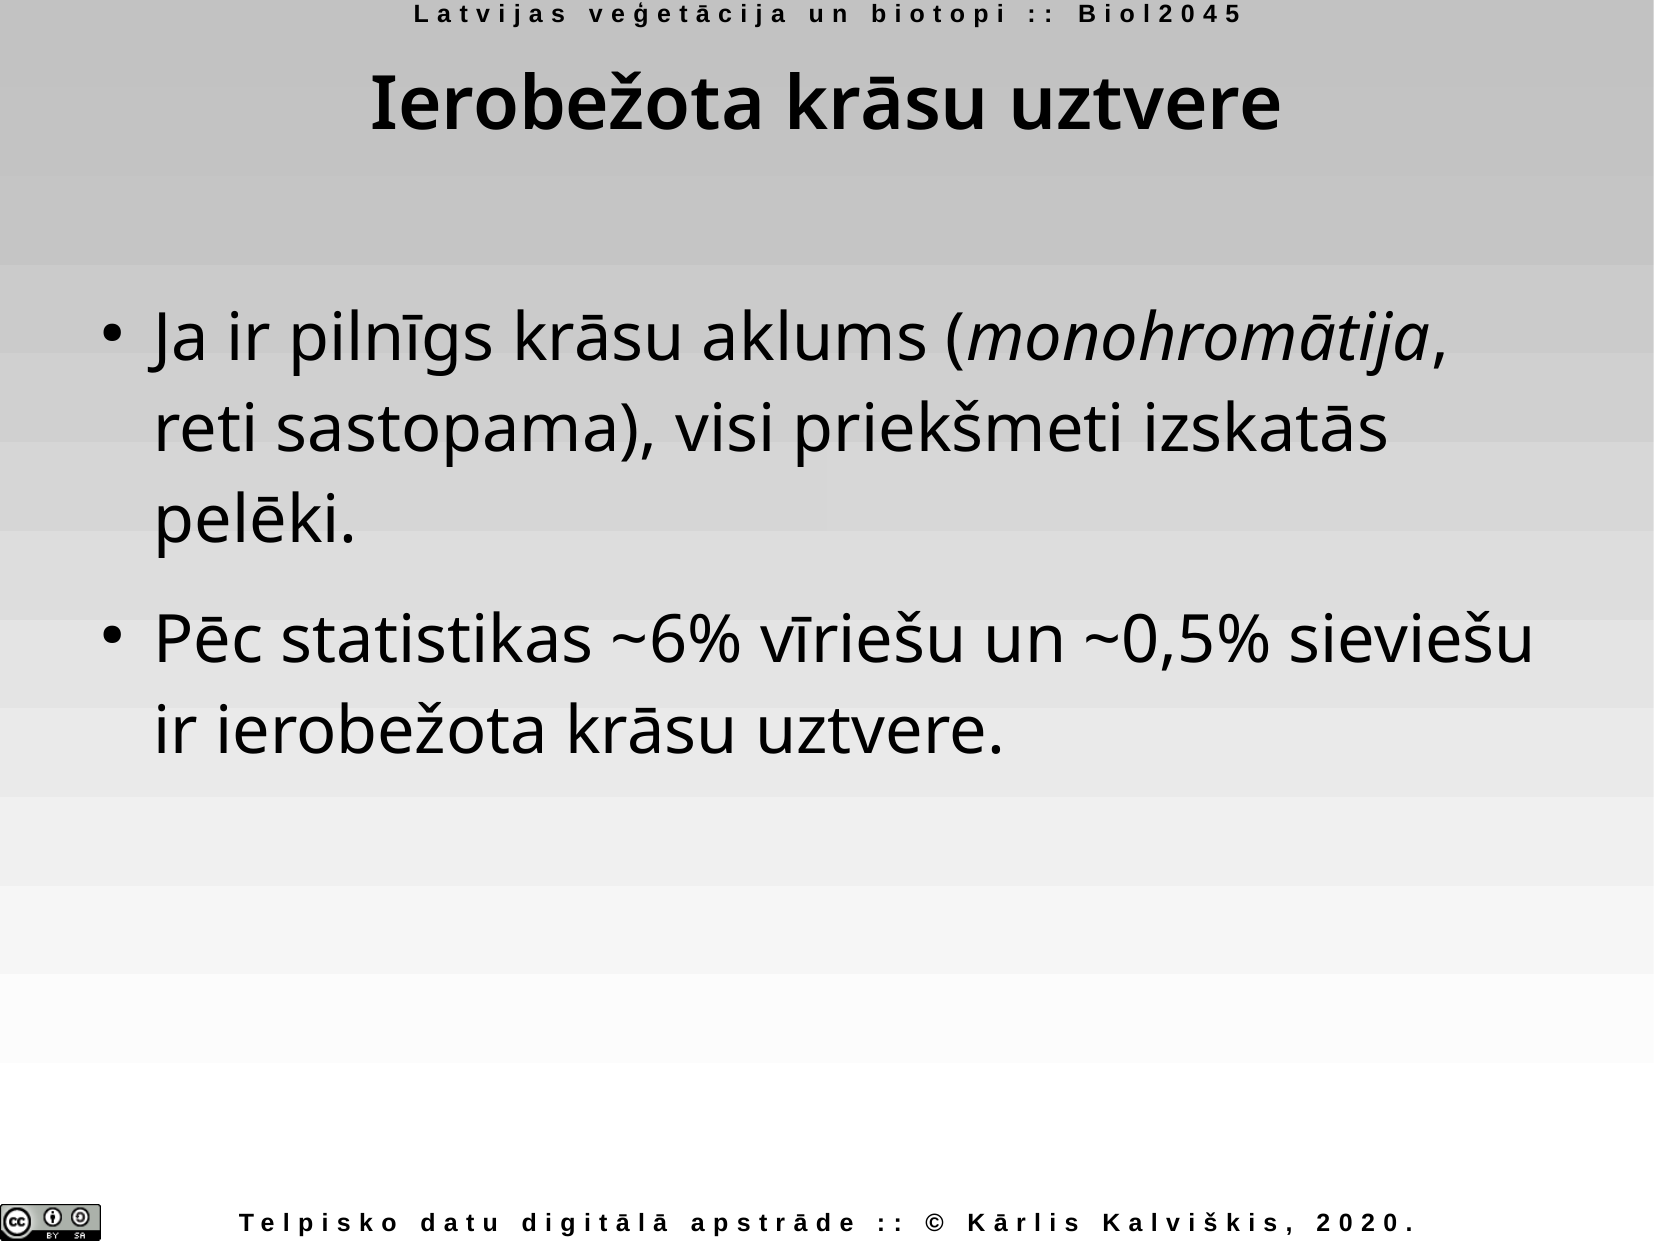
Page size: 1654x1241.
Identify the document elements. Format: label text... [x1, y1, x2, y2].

list Ja ir pilnīgs krāsu aklums (monohromātija, reti sastopama), visi priekšmeti izskatās pelēki. Pēc statistikas ~6% vīriešu un ~0,5% sieviešu ir ierobežota krāsu uztvere. [82, 289, 1571, 1113]
picture [0, 0, 1654, 1241]
title Ierobežota krāsu uztvere [29, 49, 1625, 258]
